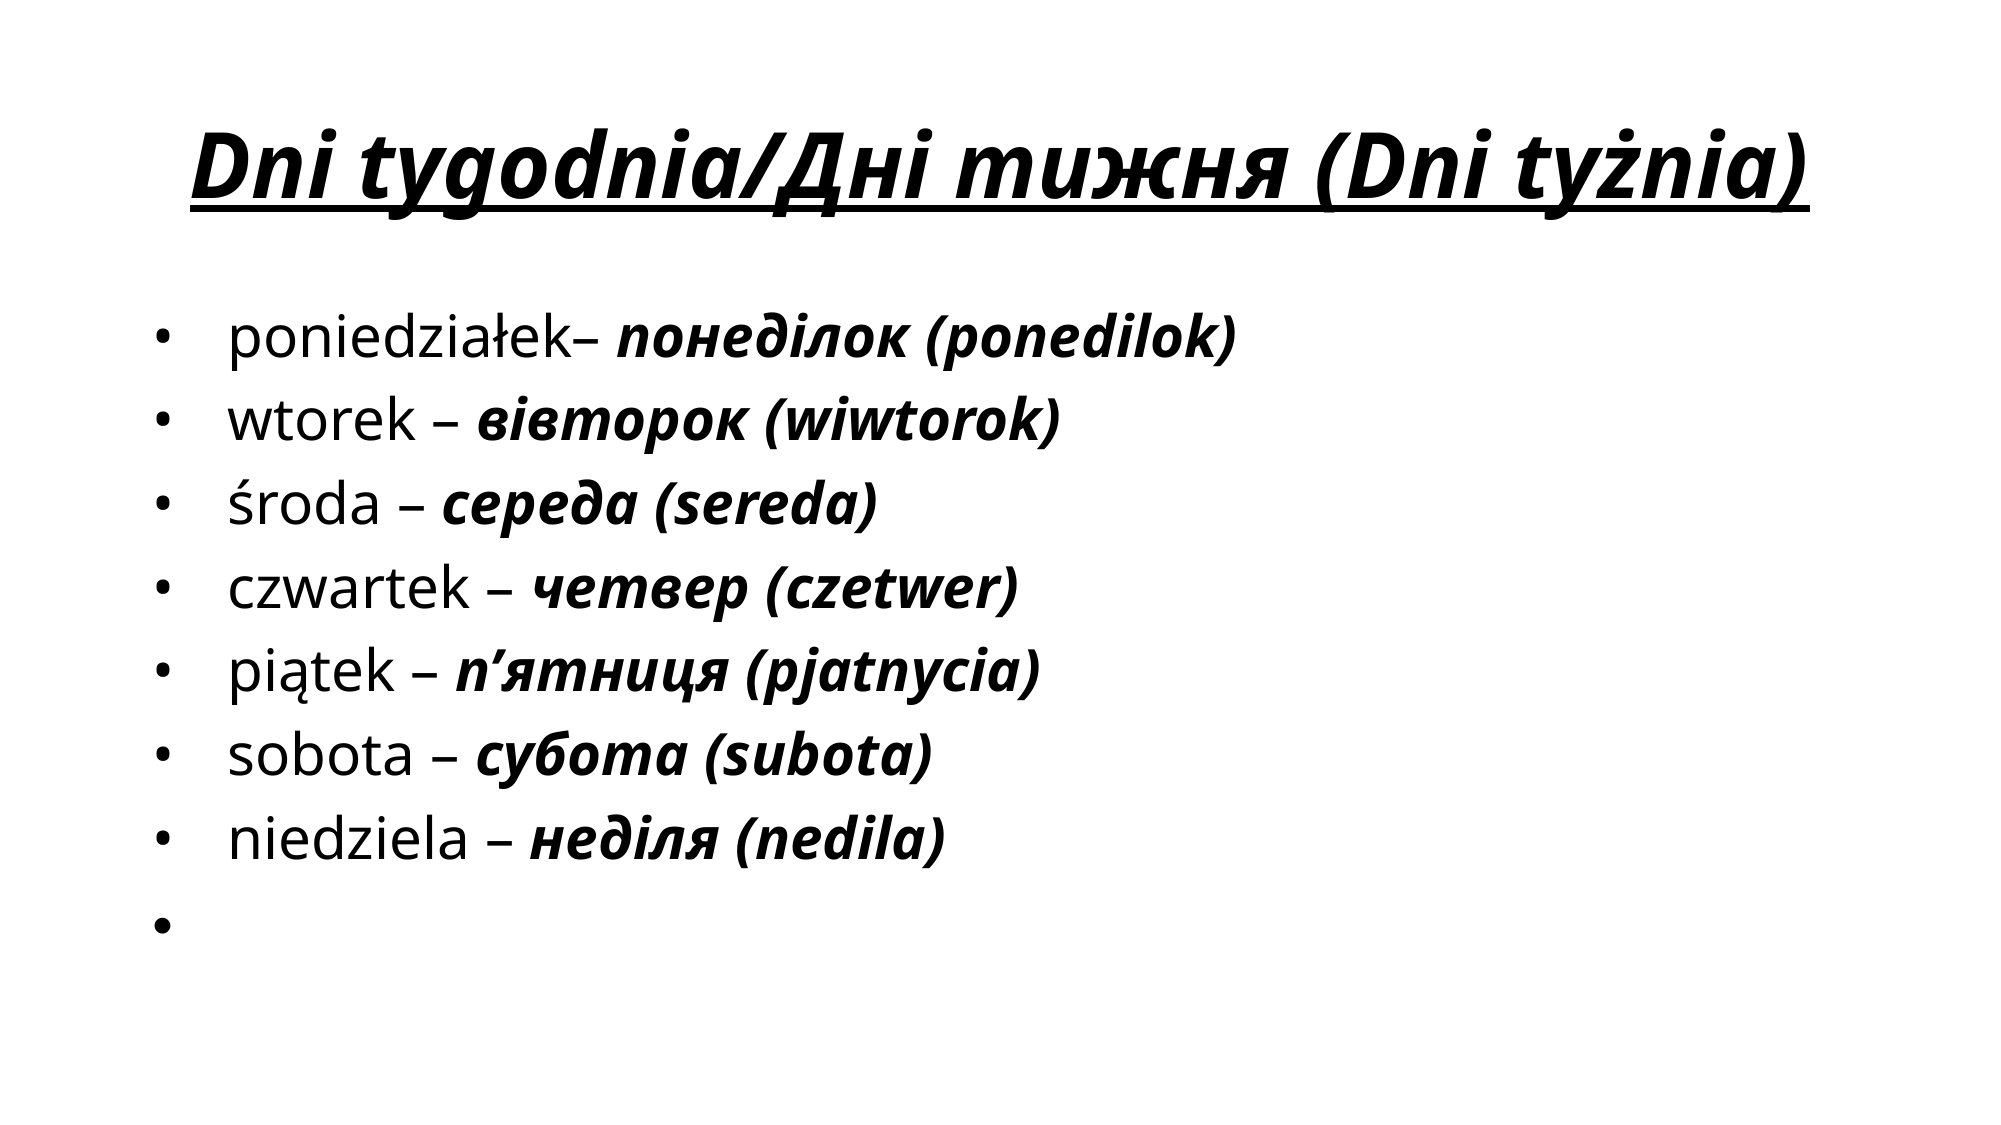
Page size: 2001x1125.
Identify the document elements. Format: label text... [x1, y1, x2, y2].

list • poniedziałek– понеділок (ponedilok) • wtorek – вівторок (wiwtorok) • środa – середа (sereda) • czwartek – четвер (czetwer) • piątek – п’ятниця (pjatnycia) • sobota – субота (subota) • niedziela – неділя (nedila) [137, 299, 1863, 1014]
title Dni tygodnia/Дні тижня (Dni tyżnia) [137, 59, 1863, 278]
